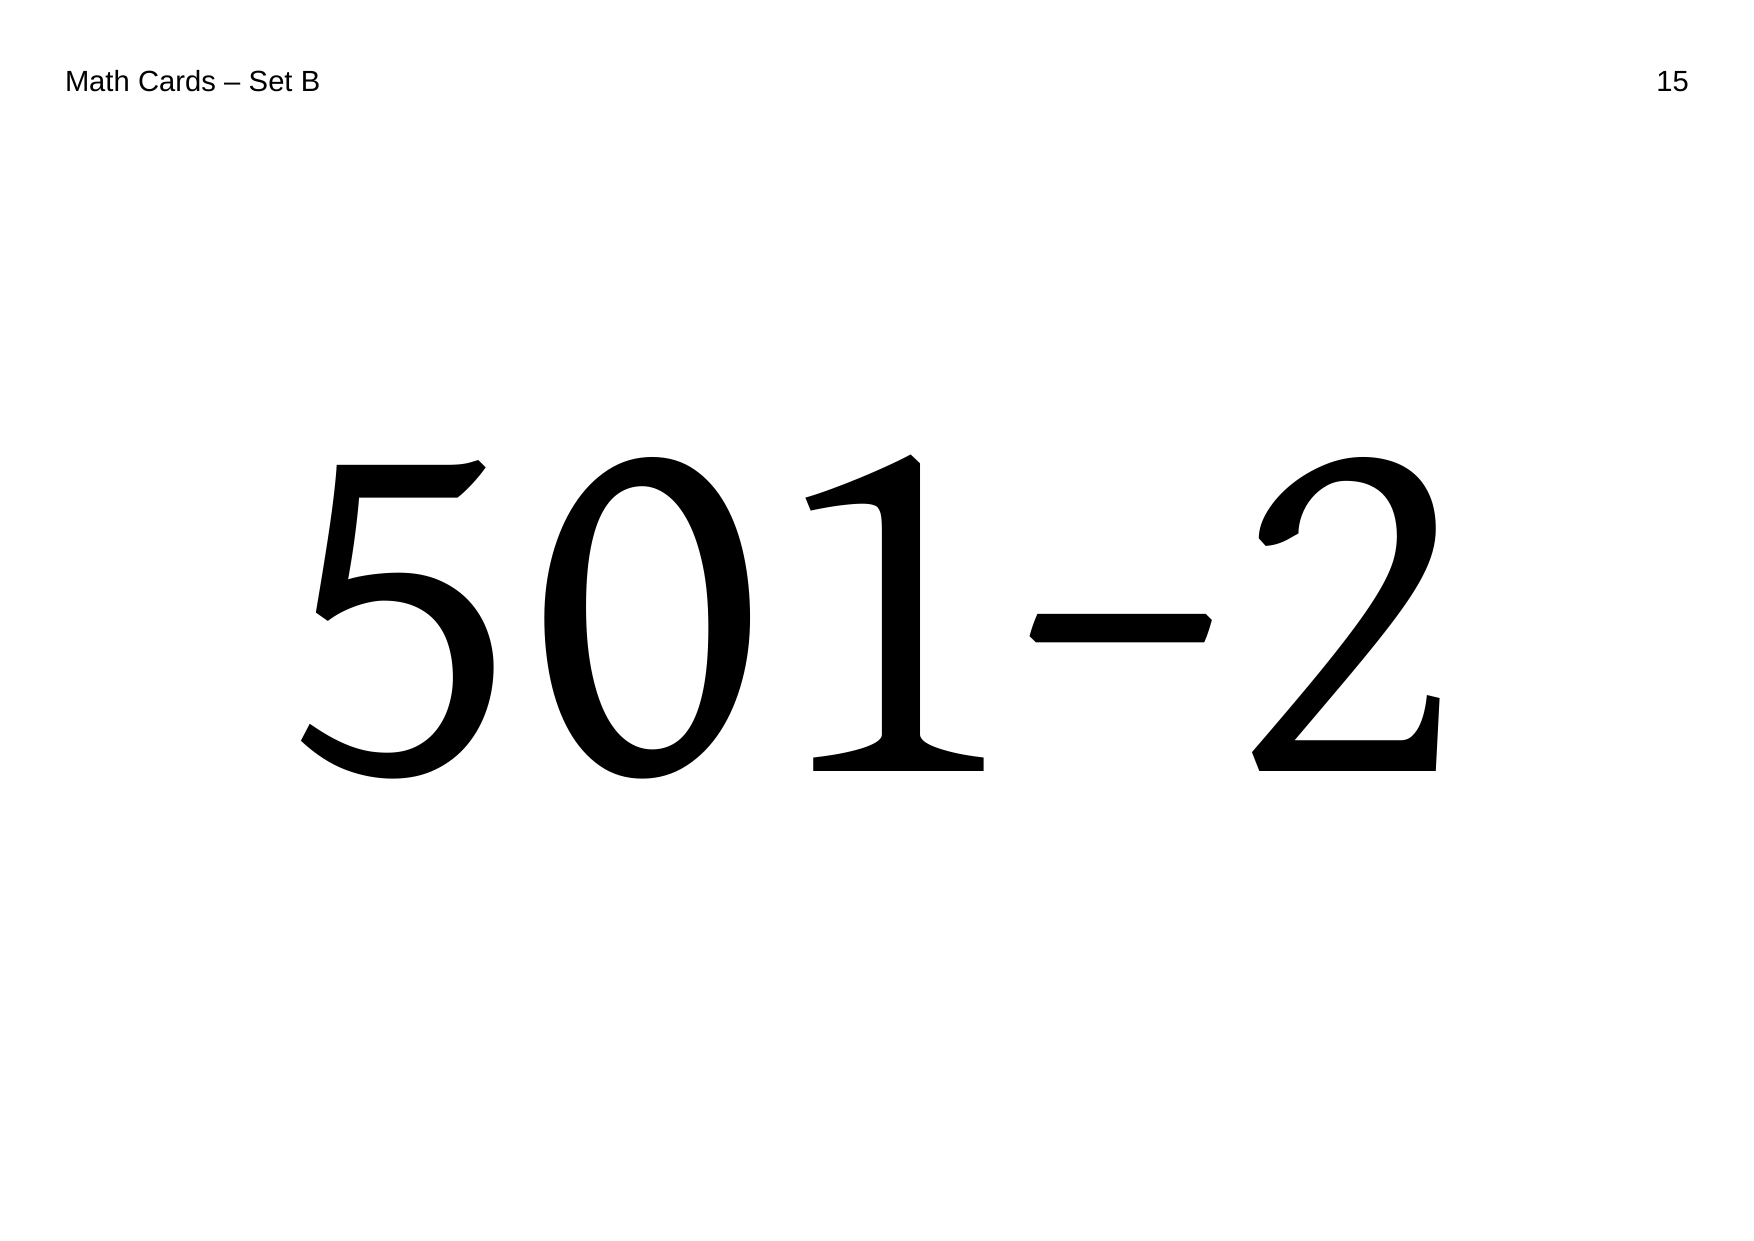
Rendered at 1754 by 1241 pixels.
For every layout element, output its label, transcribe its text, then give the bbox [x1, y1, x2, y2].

text_box Math Cards – Set B [59, 59, 328, 104]
text_box 15 [1650, 59, 1695, 104]
text_box 501−2 [275, 318, 1479, 922]
